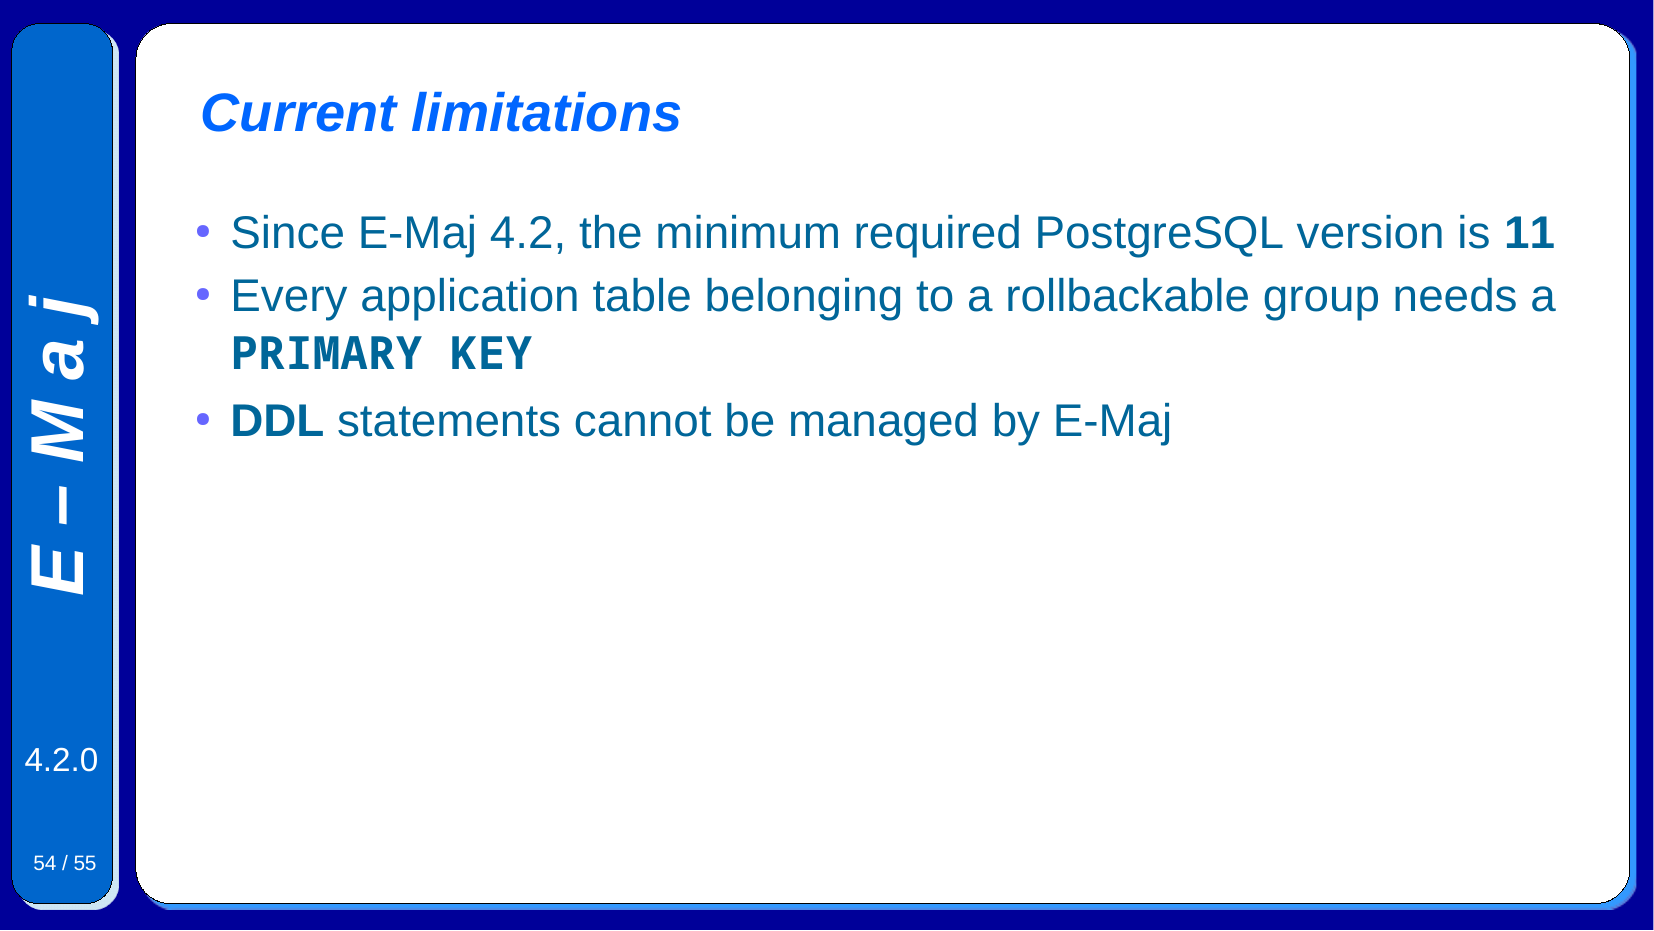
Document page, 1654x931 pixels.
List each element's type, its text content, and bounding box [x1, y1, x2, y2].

title Current limitations [200, 34, 1575, 191]
list Since E-Maj 4.2, the minimum required PostgreSQL version is 11 Every application table belonging to a rollbackable group needs a PRIMARY KEY DDL statements cannot be managed by E-Maj [177, 206, 1587, 827]
